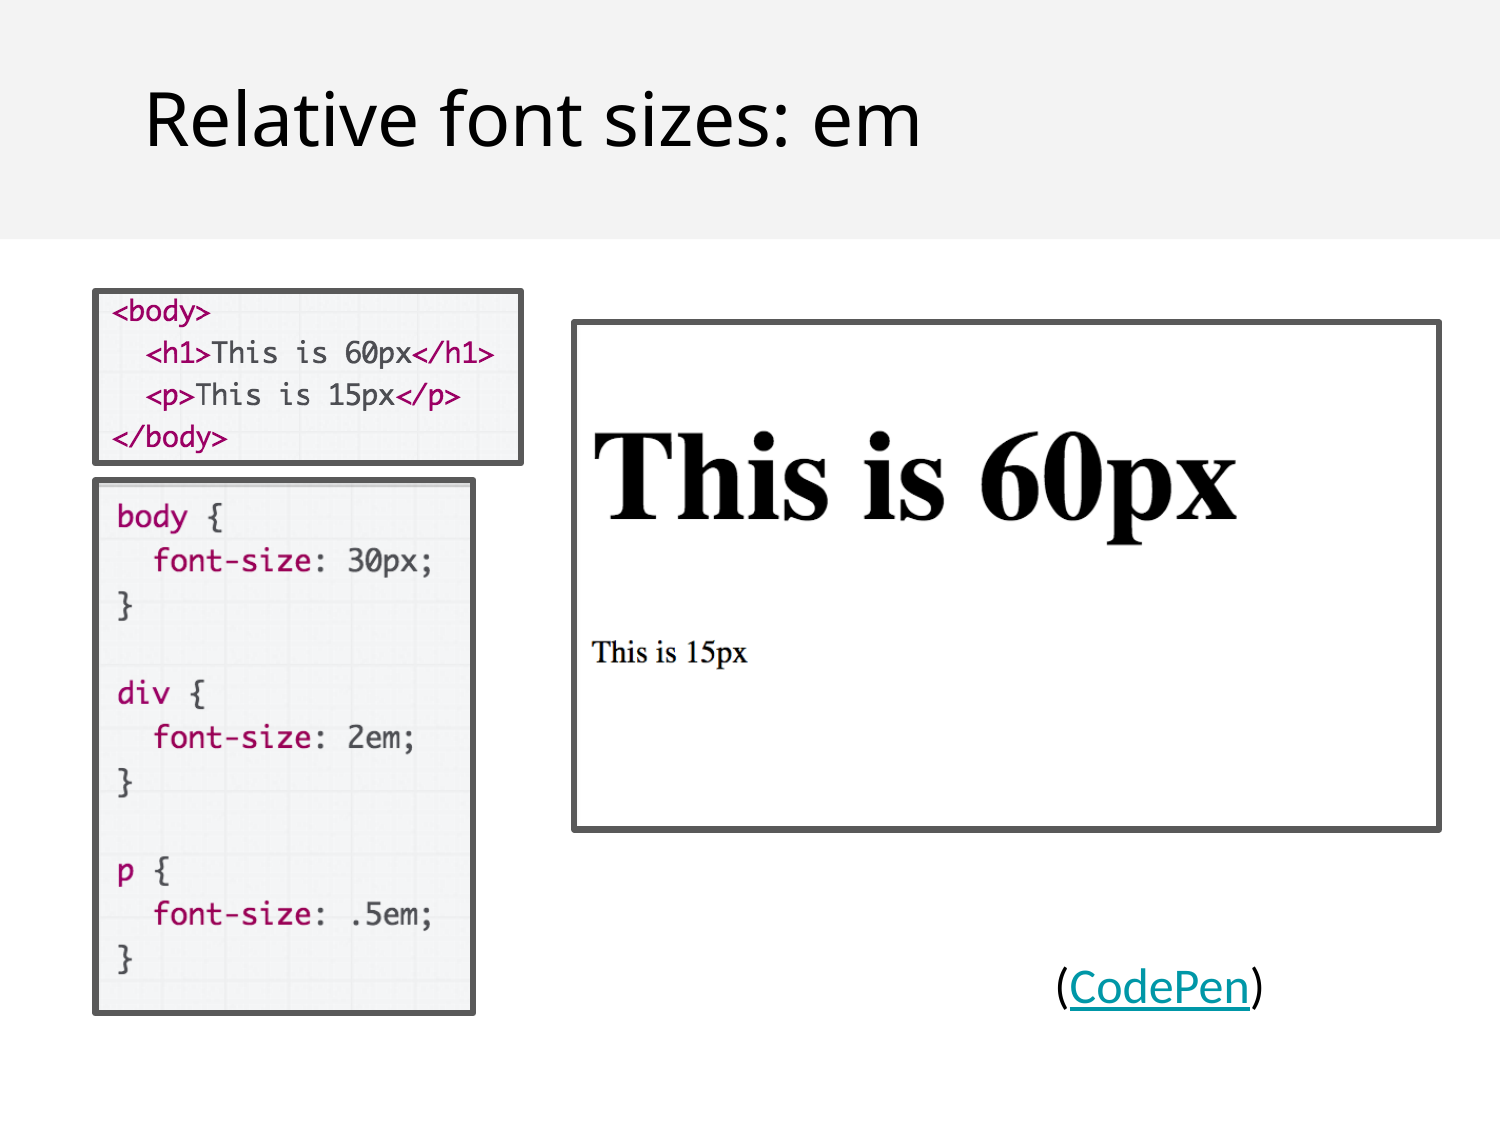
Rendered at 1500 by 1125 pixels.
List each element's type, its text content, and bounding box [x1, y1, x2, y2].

text_box (CodePen) [1039, 892, 1460, 1075]
title Relative font sizes: em [128, 56, 1372, 183]
picture [98, 293, 518, 461]
picture [98, 483, 471, 1011]
picture [577, 325, 1437, 827]
